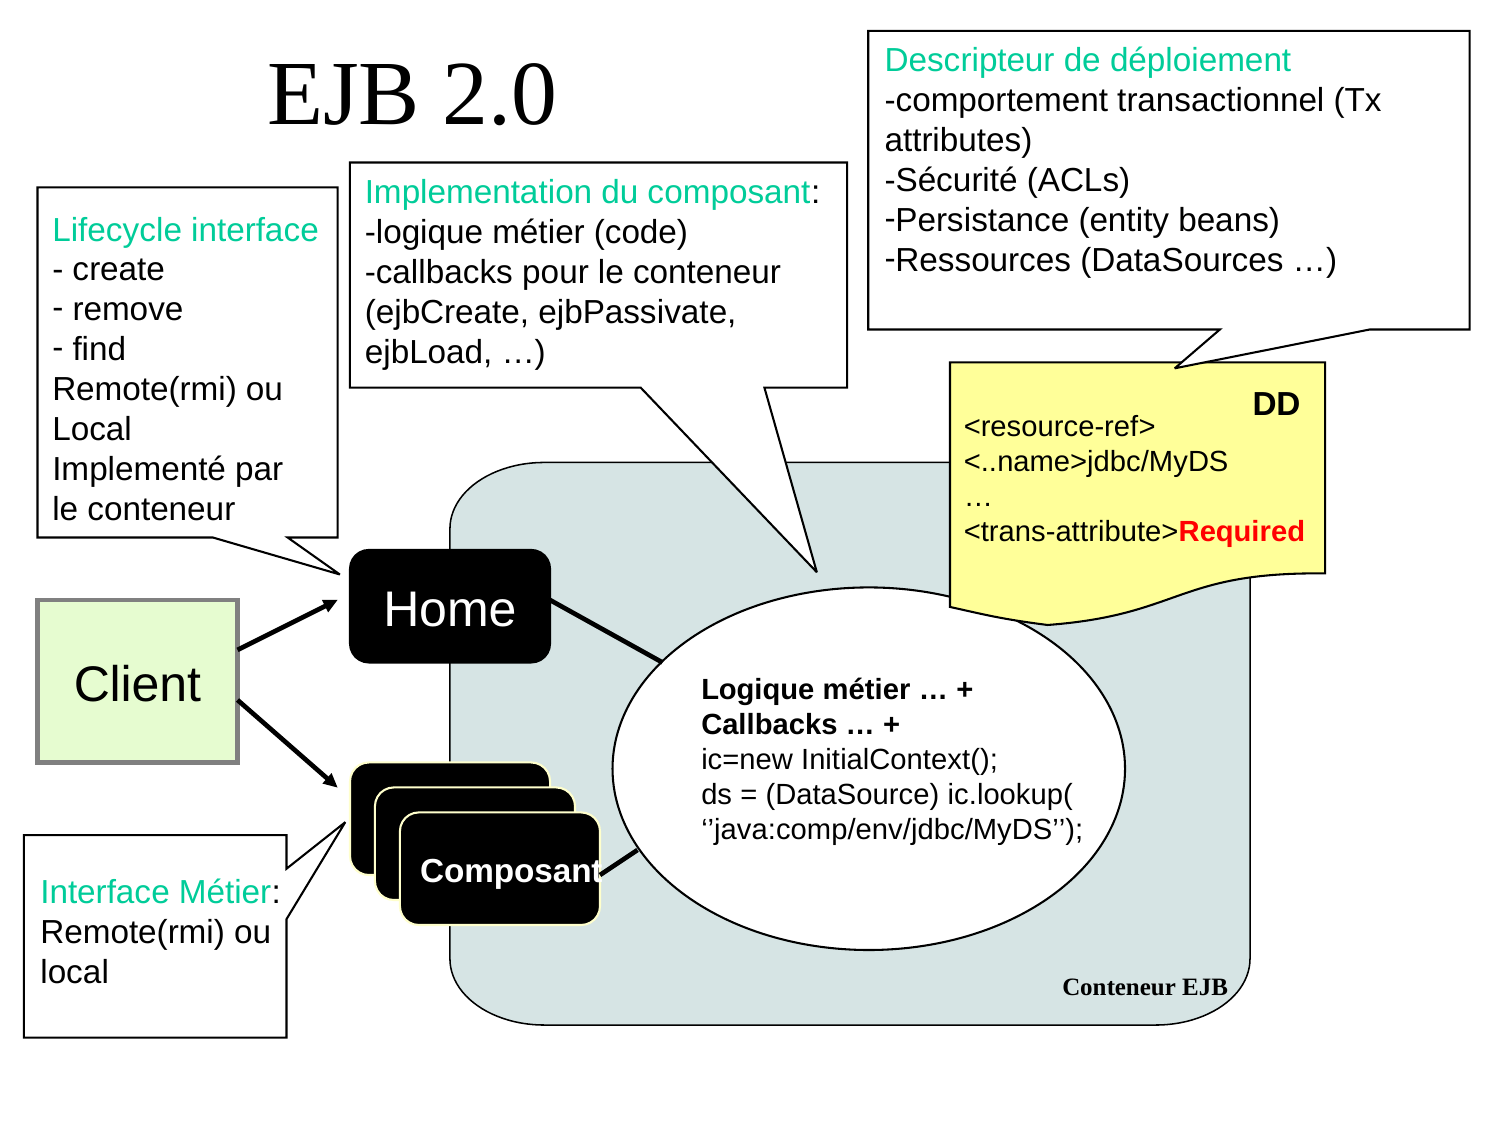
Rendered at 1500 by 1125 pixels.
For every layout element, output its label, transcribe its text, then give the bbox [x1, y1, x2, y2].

text_box Client [37, 600, 238, 763]
text_box Interface Métier: Remote(rmi) ou local [25, 862, 296, 998]
text_box Implementation du composant: -logique métier (code) -callbacks pour le conteneur (ejbCreate, ejbPassivate, ejbLoad, …) [349, 162, 850, 458]
text_box <resource-ref> <..name>jdbc/MyDS … <trans-attribute>Required [949, 446, 1321, 556]
text_box Conteneur EJB [1047, 962, 1244, 1008]
text_box [350, 446, 1326, 1026]
text_box Descripteur de déploiement -comportement transactionnel (Tx attributes) -Sécurité (ACLs) Persistance (entity beans) Ressources (DataSources …) [869, 30, 1436, 446]
text_box Home [350, 549, 551, 663]
text_box [1436, 30, 1470, 330]
text_box [295, 822, 346, 904]
text_box Composant [399, 812, 601, 925]
text_box [23, 835, 287, 1038]
text_box Lifecycle interface - create remove find Remote(rmi) ou Local Implementé par le conteneur [37, 199, 335, 535]
text_box [37, 187, 340, 575]
title EJB 2.0 [87, 0, 738, 188]
text_box Logique métier … + Callbacks … + ic=new InitialContext(); ds = (DataSource) ic.lookup( ‘’java:comp/env/jdbc/MyDS’’); [686, 662, 1099, 853]
